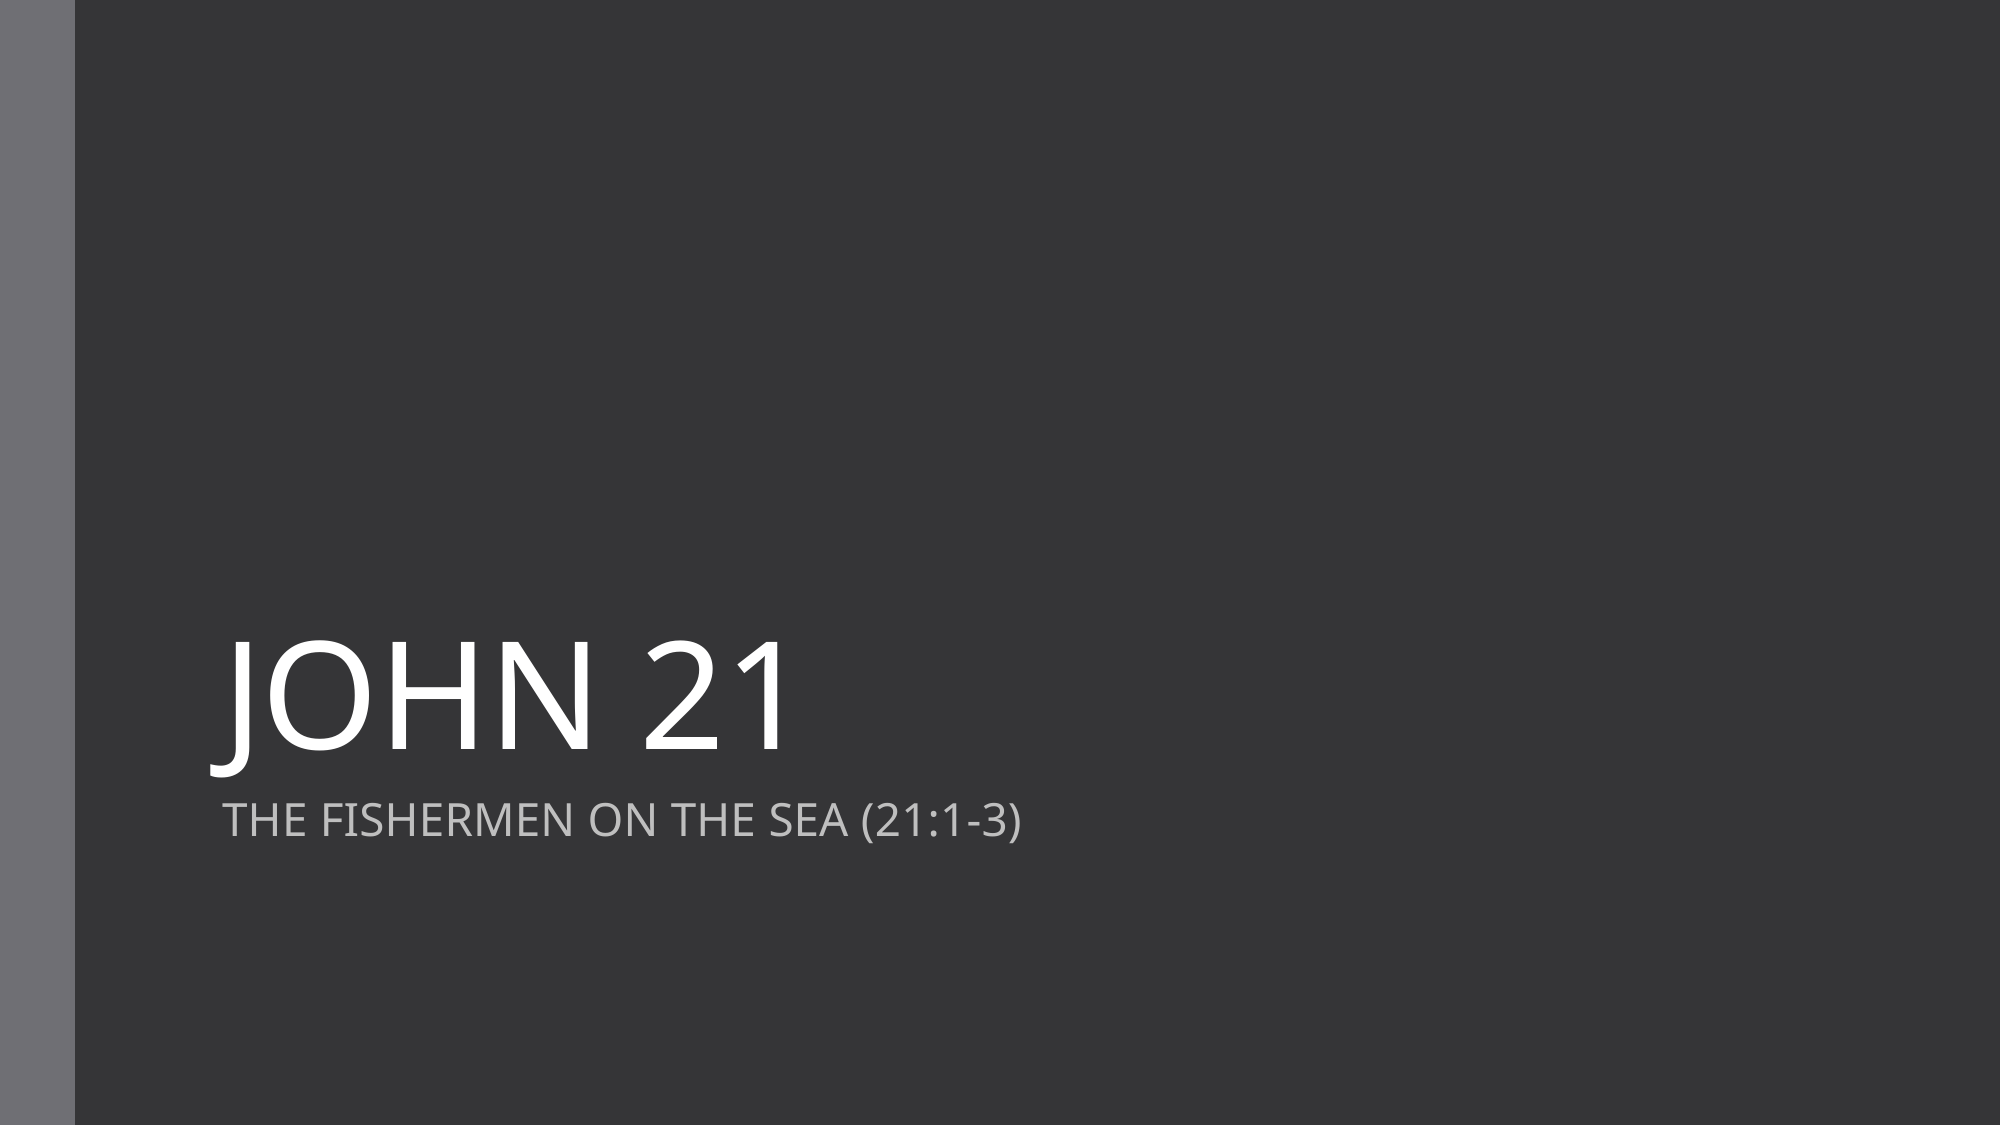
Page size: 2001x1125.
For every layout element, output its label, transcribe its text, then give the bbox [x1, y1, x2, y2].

subtitle THE FISHERMEN ON THE SEA (21:1-3) [206, 787, 1752, 1066]
title JOHN 21 [206, 124, 1752, 787]
